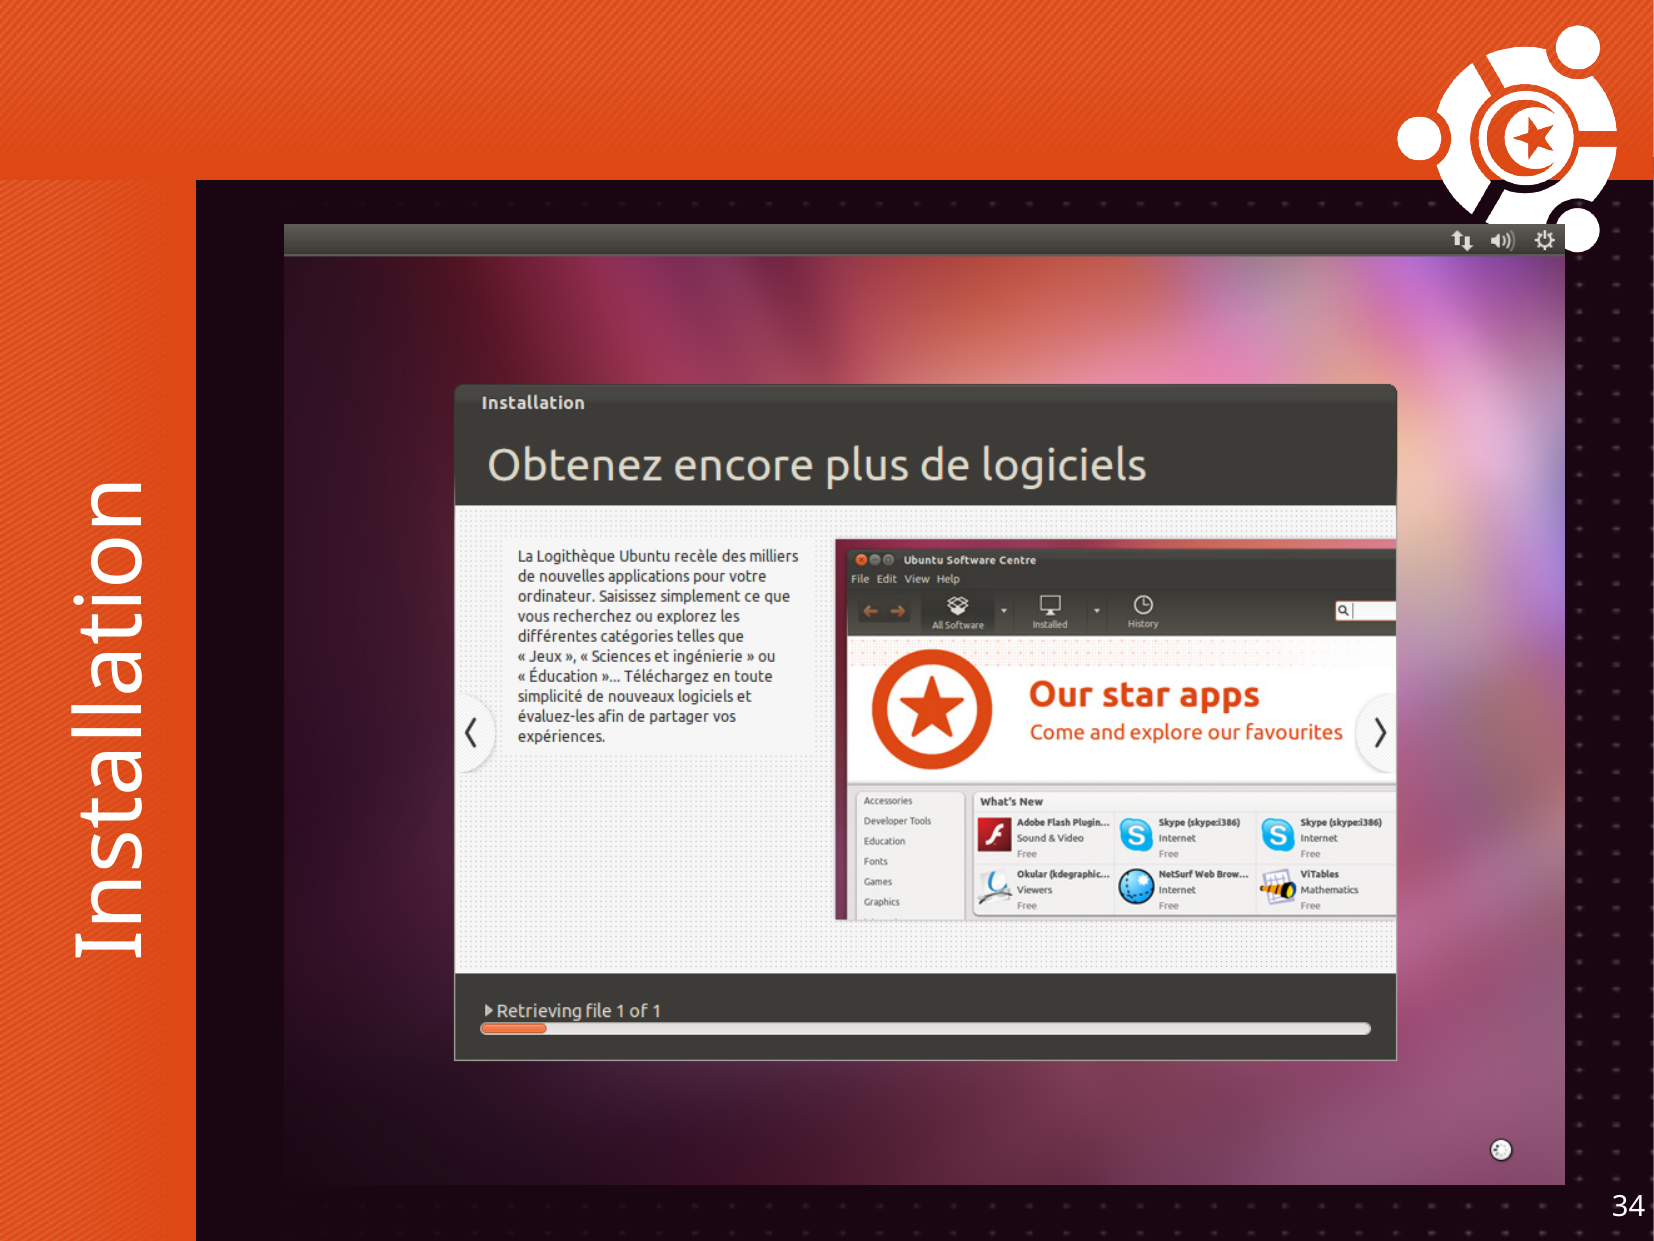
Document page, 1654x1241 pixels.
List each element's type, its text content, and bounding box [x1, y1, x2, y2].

picture [0, 0, 1654, 1241]
title Installation [17, 210, 196, 1229]
